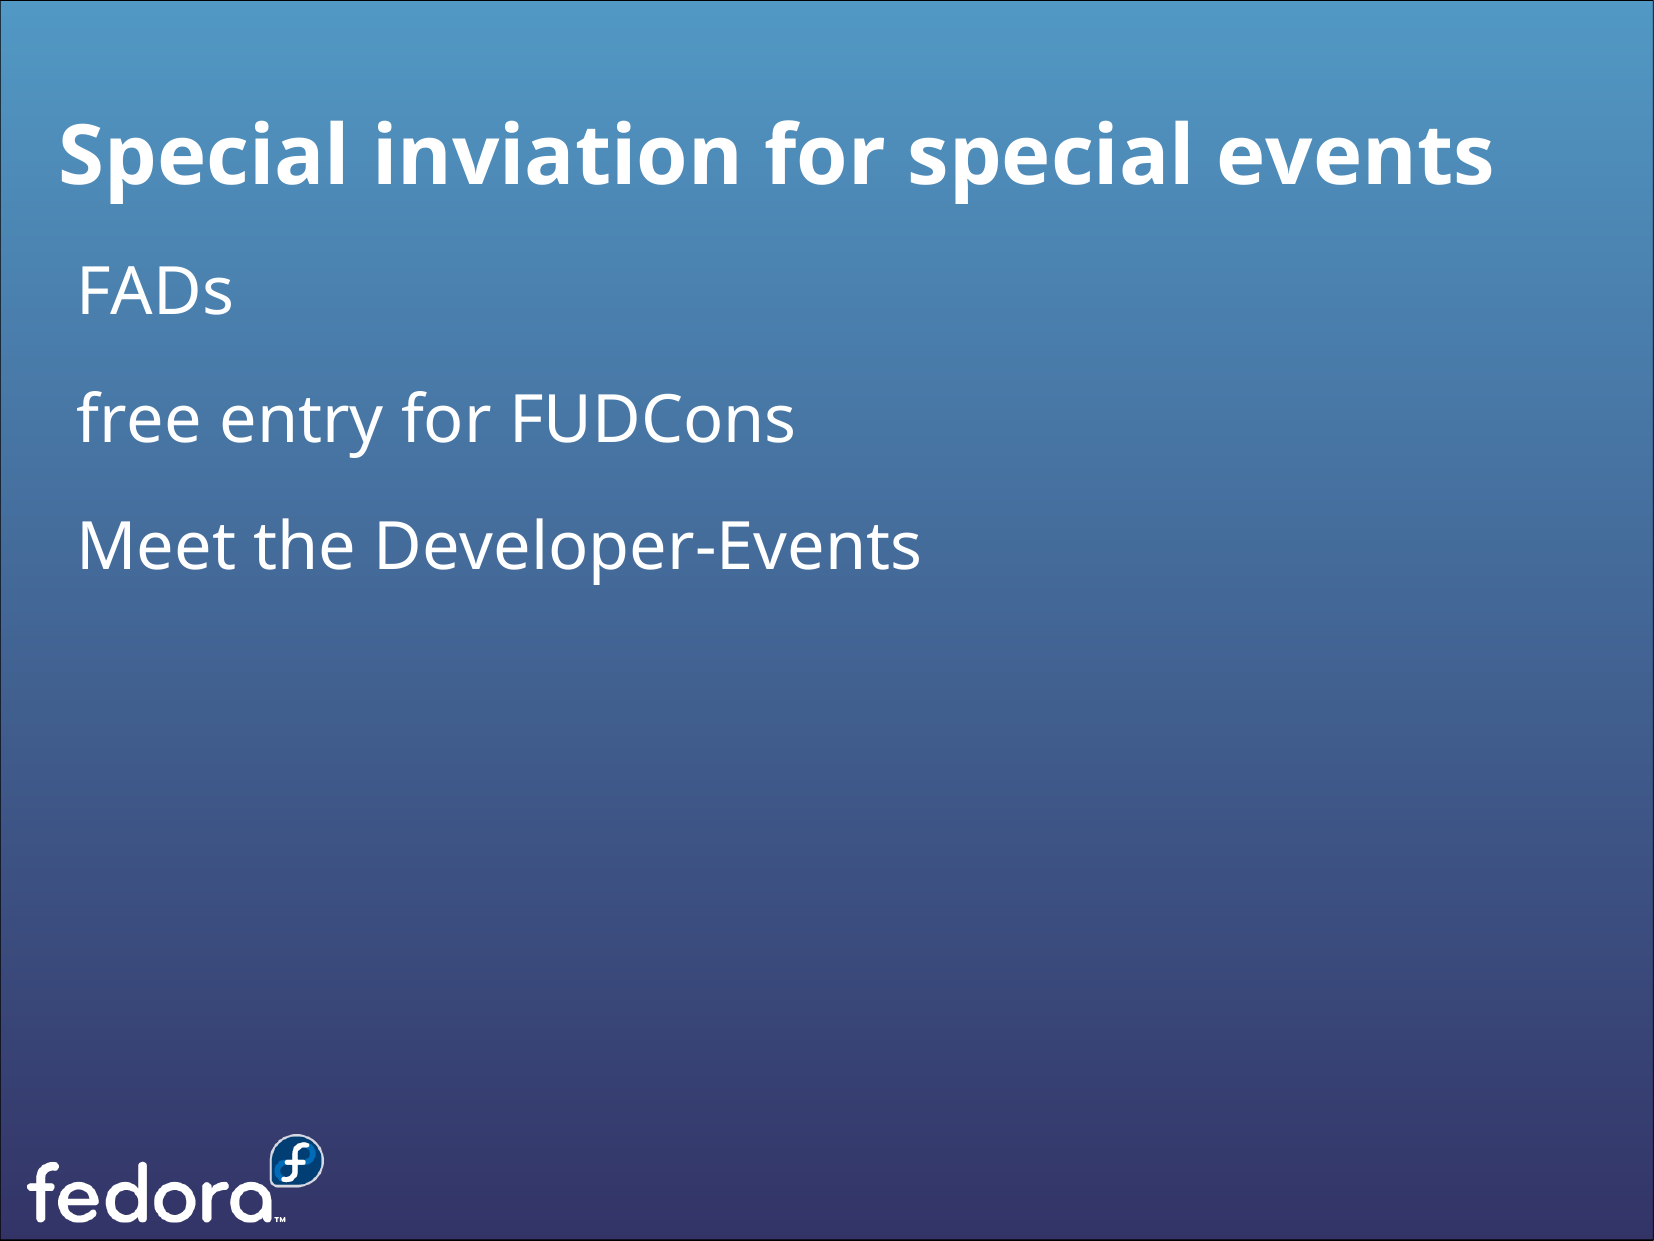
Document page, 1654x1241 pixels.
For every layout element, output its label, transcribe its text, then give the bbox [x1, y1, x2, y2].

picture [26, 1133, 325, 1223]
title Special inviation for special events [59, 95, 1624, 200]
list FADs free entry for FUDCons Meet the Developer-Events [59, 236, 1624, 1048]
